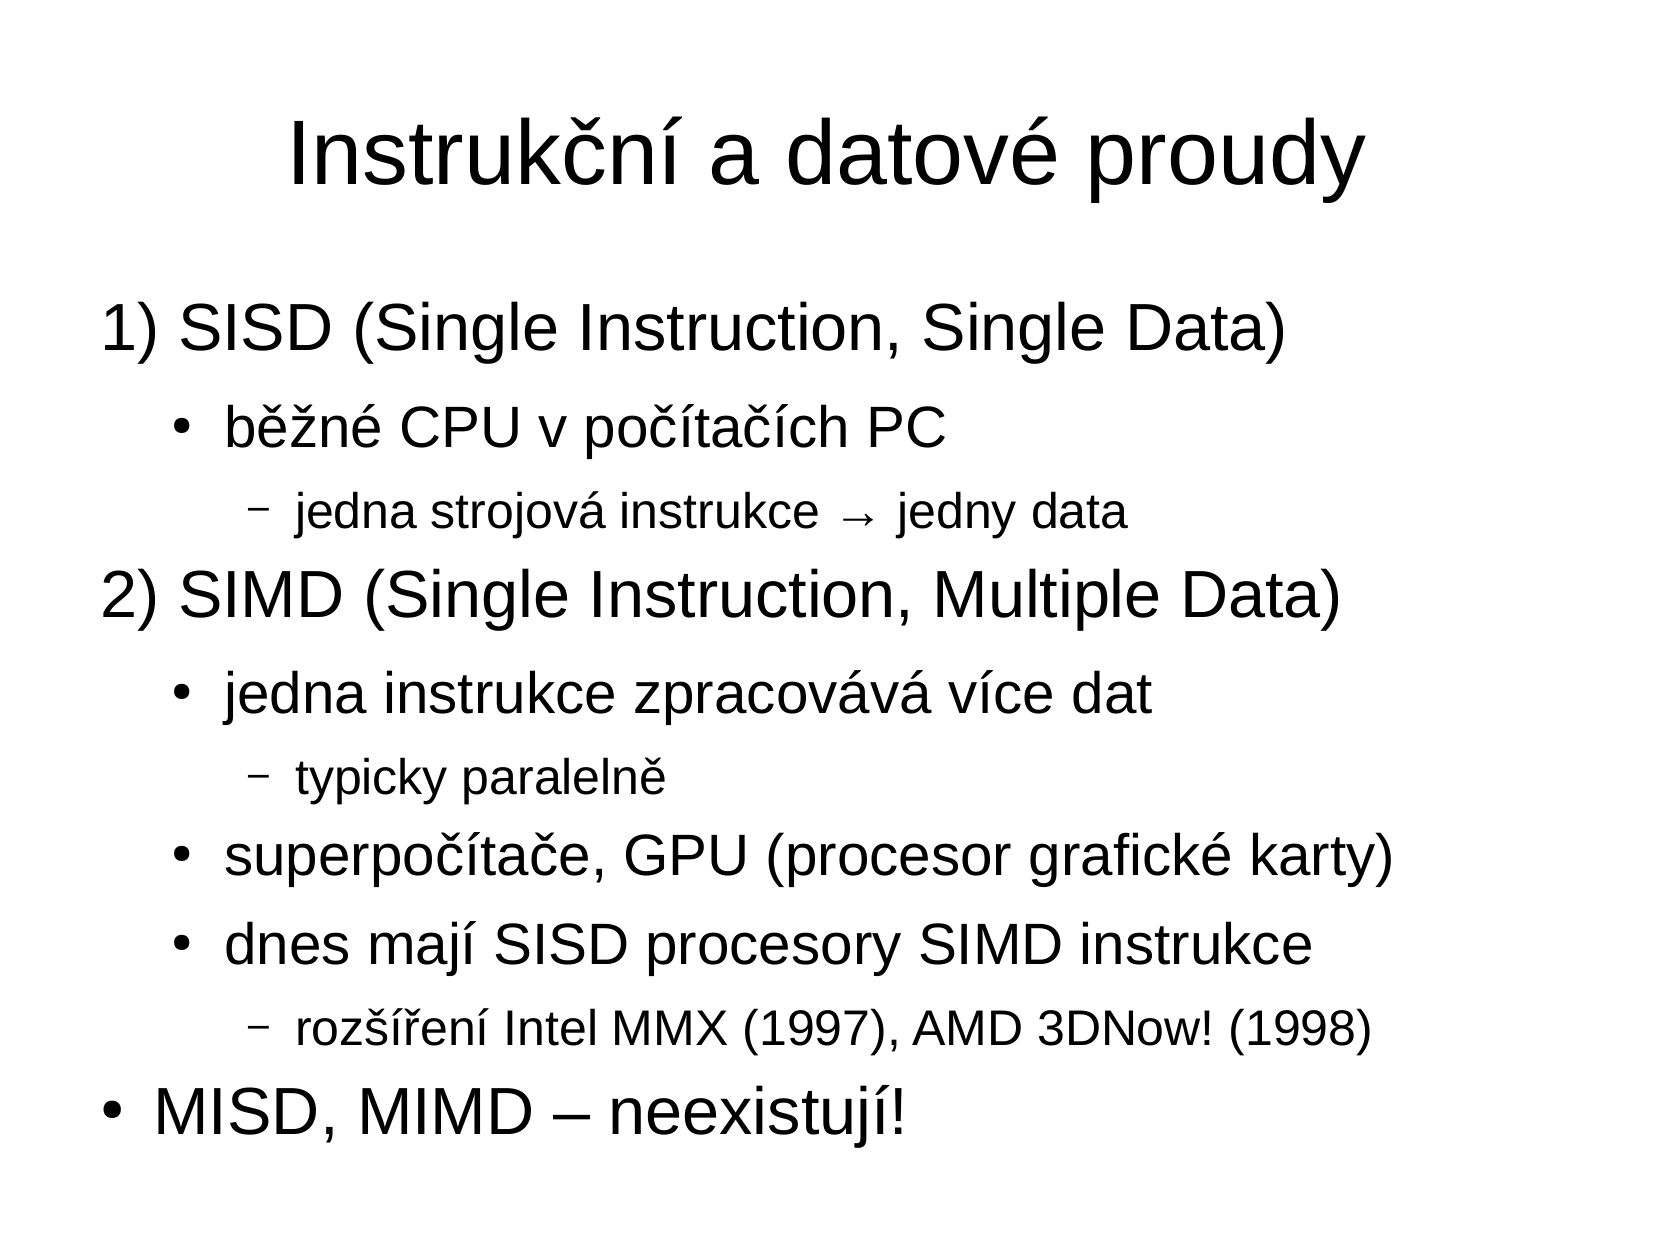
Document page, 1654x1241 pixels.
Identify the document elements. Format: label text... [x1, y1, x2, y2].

list SISD (Single Instruction, Single Data) běžné CPU v počítačích PC jedna strojová instrukce → jedny data SIMD (Single Instruction, Multiple Data) jedna instrukce zpracovává více dat typicky paralelně superpočítače, GPU (procesor grafické karty) dnes mají SISD procesory SIMD instrukce rozšíření Intel MMX (1997), AMD 3DNow! (1998) MISD, MIMD – neexistují! [82, 290, 1571, 1149]
title Instrukční a datové proudy [82, 56, 1571, 250]
